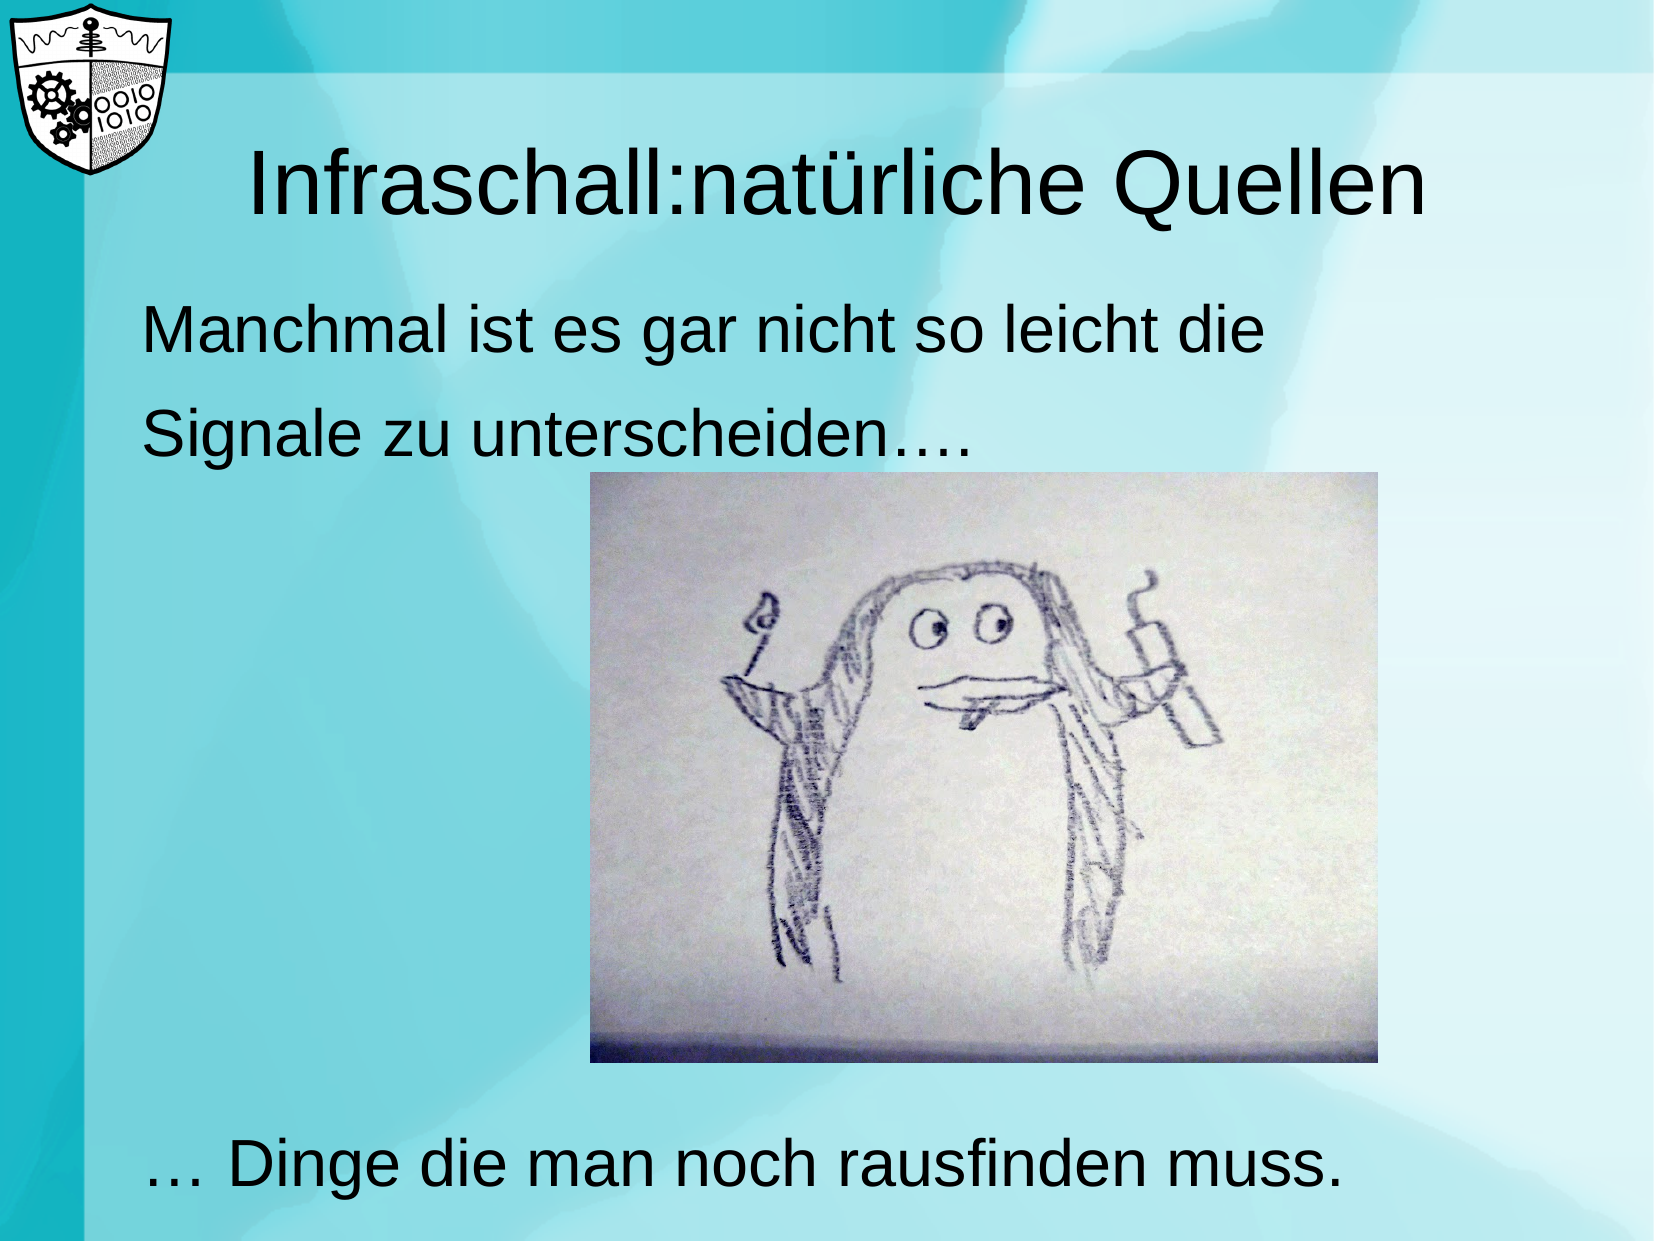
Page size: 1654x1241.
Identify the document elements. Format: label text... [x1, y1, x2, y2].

picture [0, 0, 1654, 1241]
title Infraschall:natürliche Quellen [94, 78, 1583, 287]
list Manchmal ist es gar nicht so leicht die Signale zu unterscheiden…. … Dinge die man noch rausfinden muss. [141, 291, 1506, 1211]
